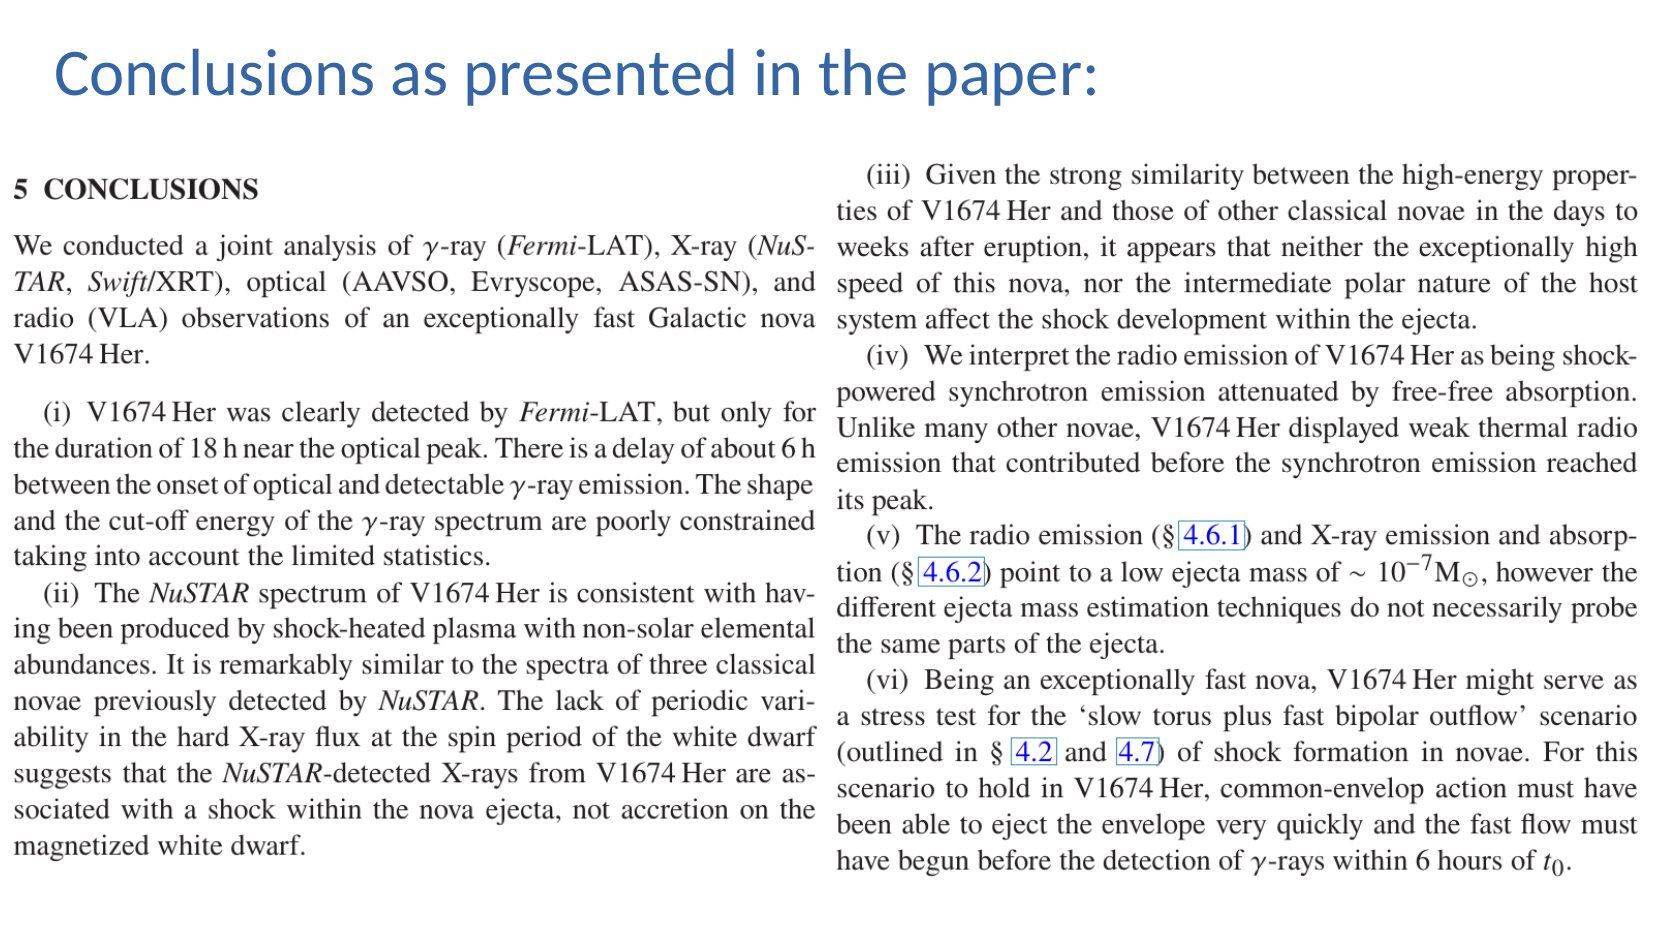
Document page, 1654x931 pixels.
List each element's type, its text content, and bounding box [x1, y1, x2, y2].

text_box Conclusions as presented in the paper: [54, 32, 1600, 125]
picture [831, 159, 1642, 881]
picture [11, 172, 822, 862]
